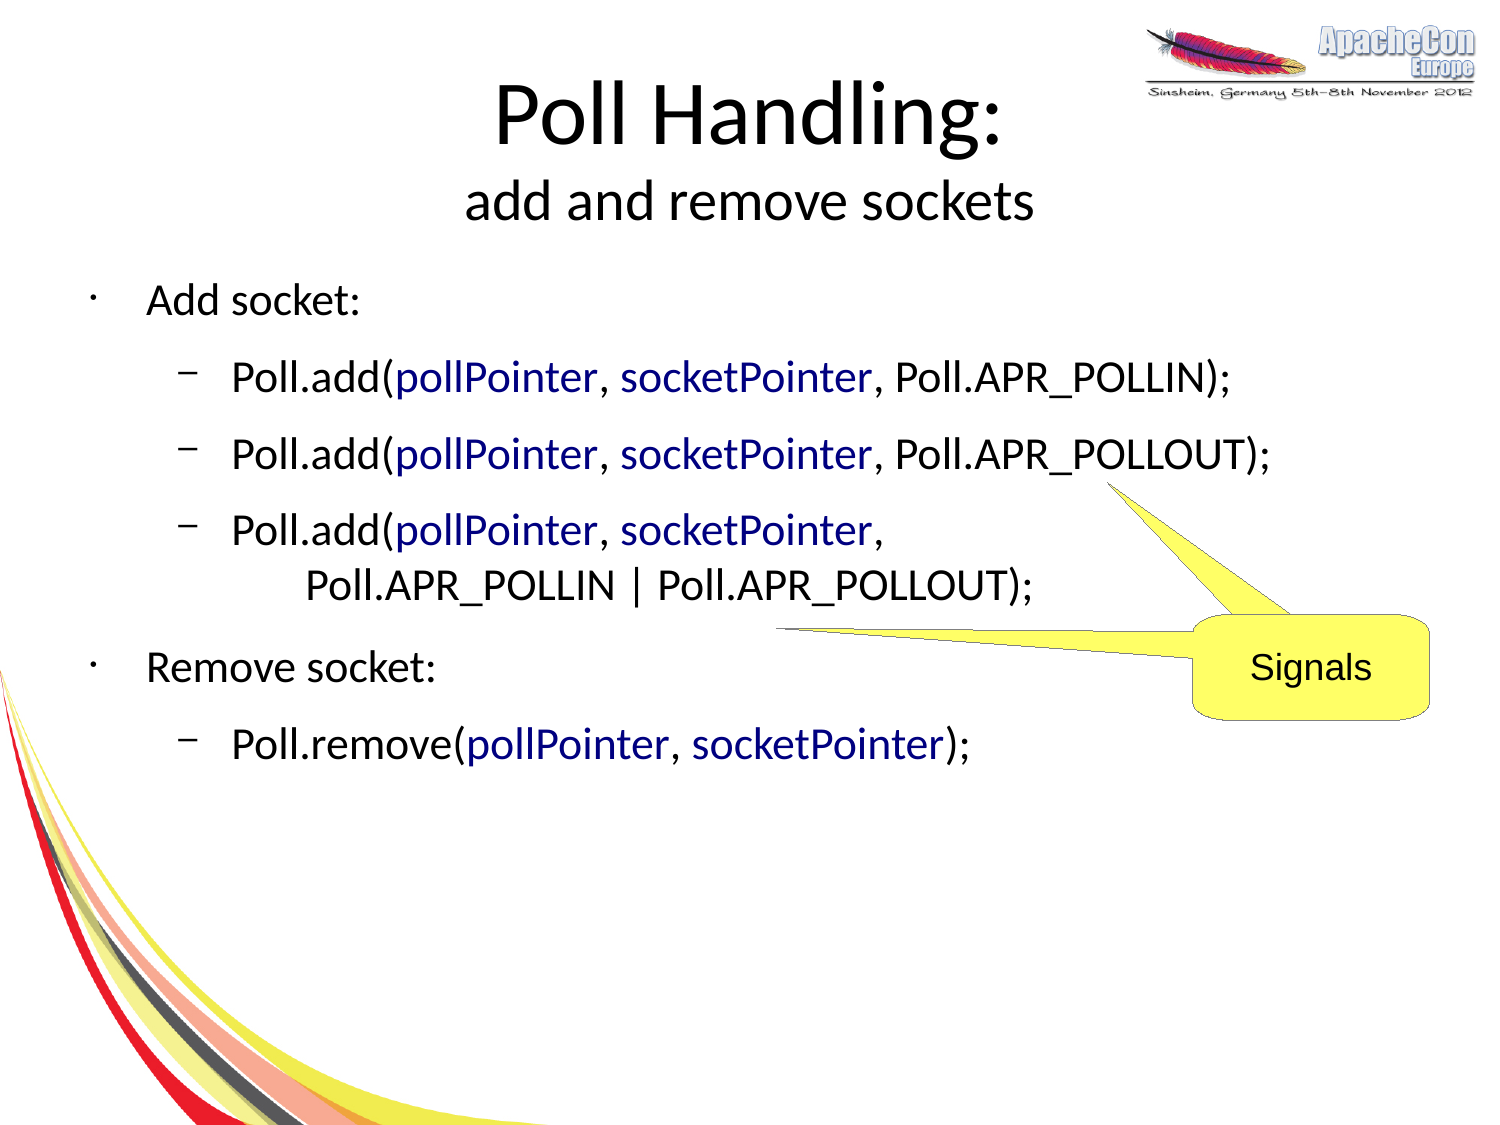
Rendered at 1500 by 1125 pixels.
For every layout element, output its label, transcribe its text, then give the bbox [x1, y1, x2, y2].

list Add socket: Poll.add(pollPointer, socketPointer, Poll.APR_POLLIN); Poll.add(pollPointer, socketPointer, Poll.APR_POLLOUT); Poll.add(pollPointer, socketPointer, Poll.APR_POLLIN | Poll.APR_POLLOUT); Remove socket: Poll.remove(pollPointer, socketPointer); [75, 262, 1425, 1005]
text_box Signals [776, 614, 1430, 721]
title Poll Handling: add and remove sockets [75, 45, 1425, 233]
text_box Java Exceptions [1107, 482, 1291, 614]
picture [0, 0, 1500, 1125]
